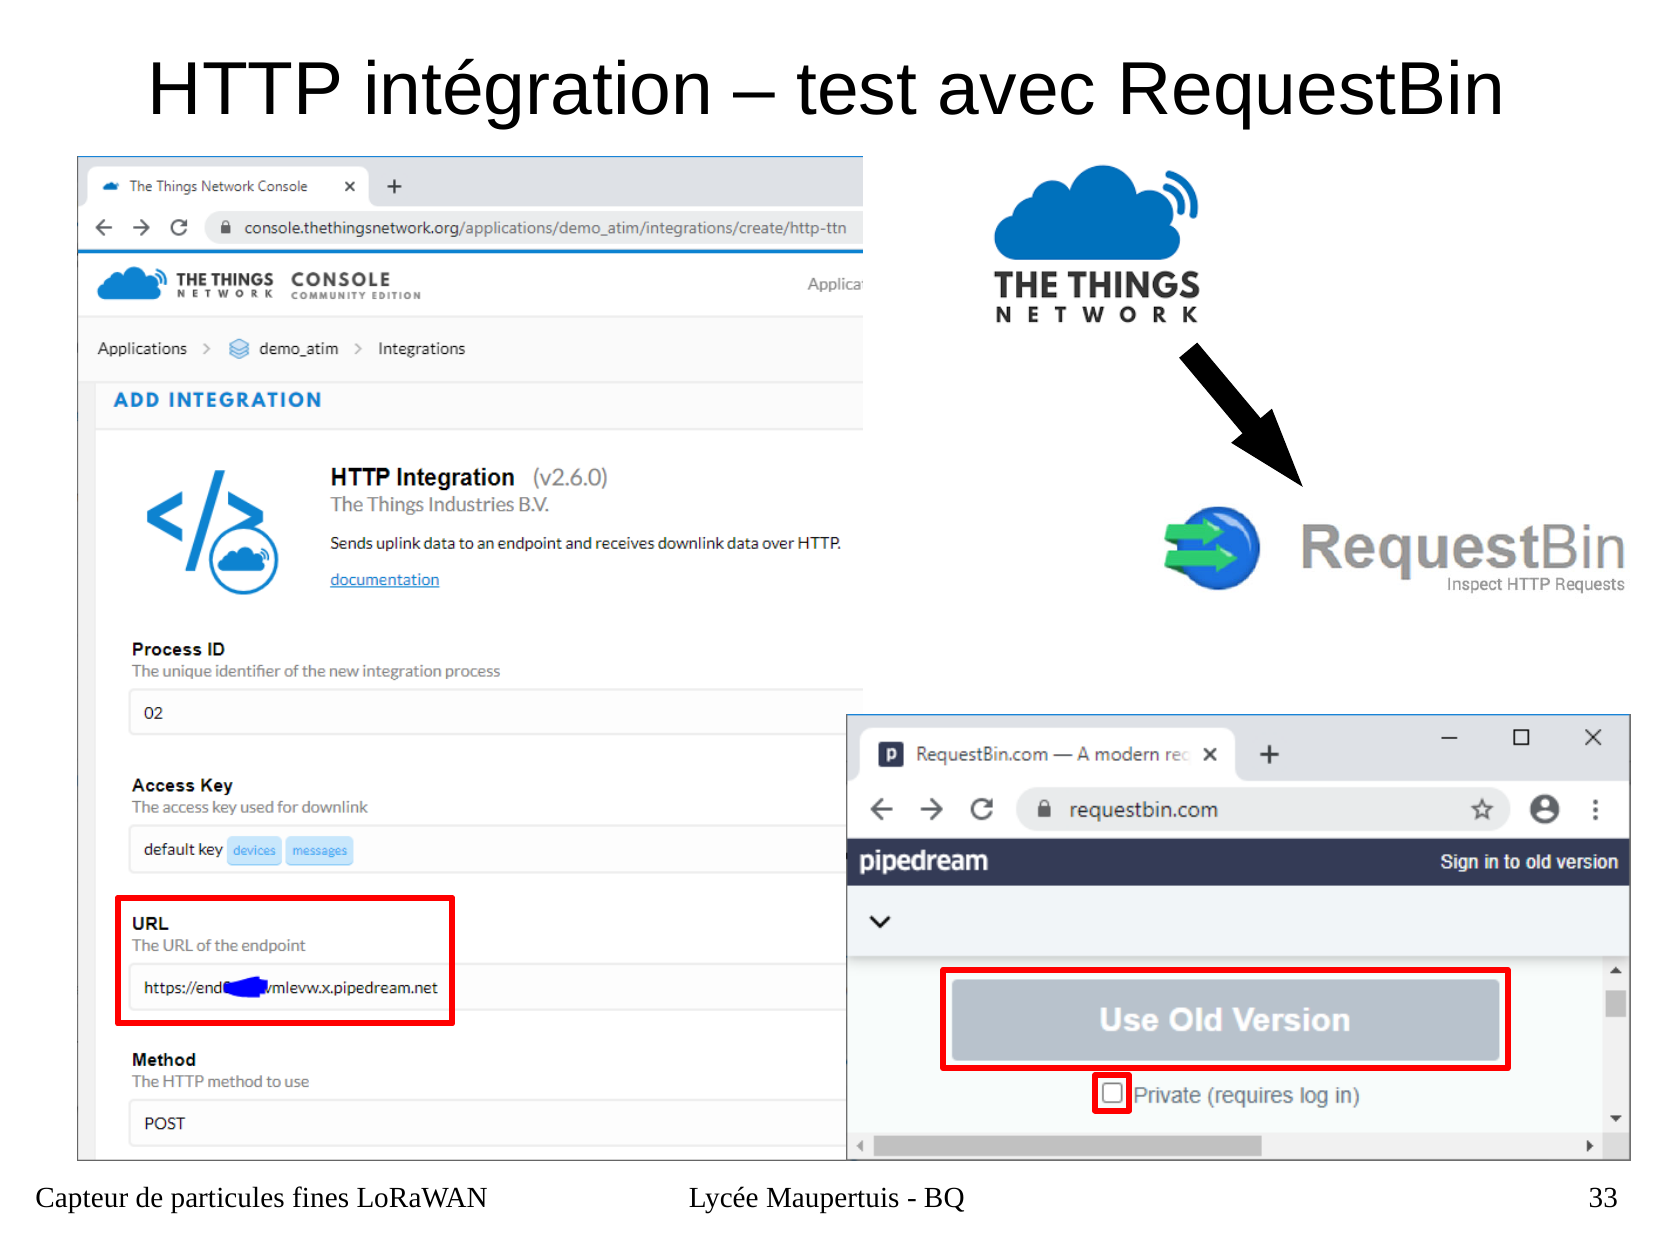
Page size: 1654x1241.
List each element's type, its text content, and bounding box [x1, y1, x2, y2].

picture [77, 156, 1631, 1161]
title HTTP intégration – test avec RequestBin [35, 35, 1619, 142]
picture [962, 148, 1227, 337]
picture [1157, 500, 1631, 600]
